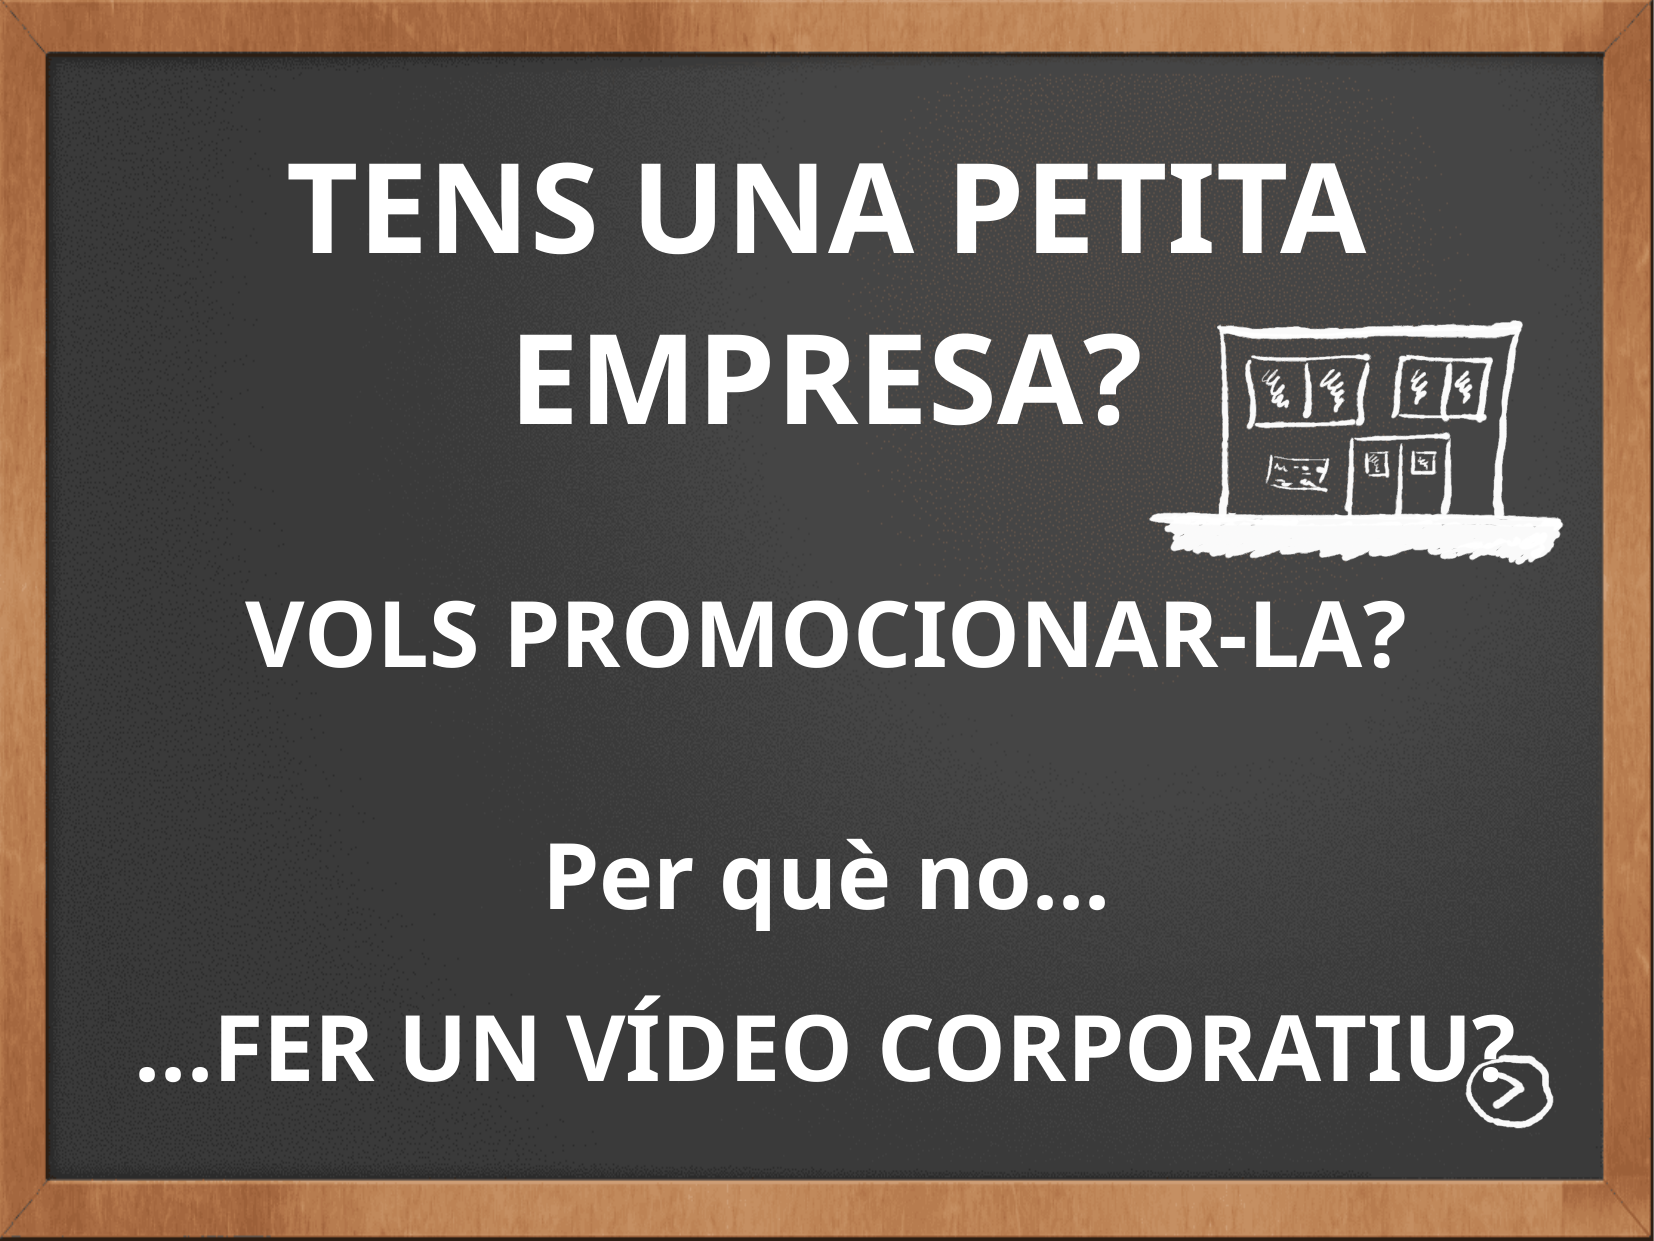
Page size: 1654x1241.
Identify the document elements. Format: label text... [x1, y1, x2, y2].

title Per què no... [88, 797, 1565, 951]
title ...FER UN VÍDEO CORPORATIU? [88, 951, 1565, 1176]
title VOLS PROMOCIONAR-LA? [88, 555, 1565, 709]
picture [0, 0, 1654, 1241]
title TENS UNA PETITA EMPRESA? [88, 114, 1565, 467]
